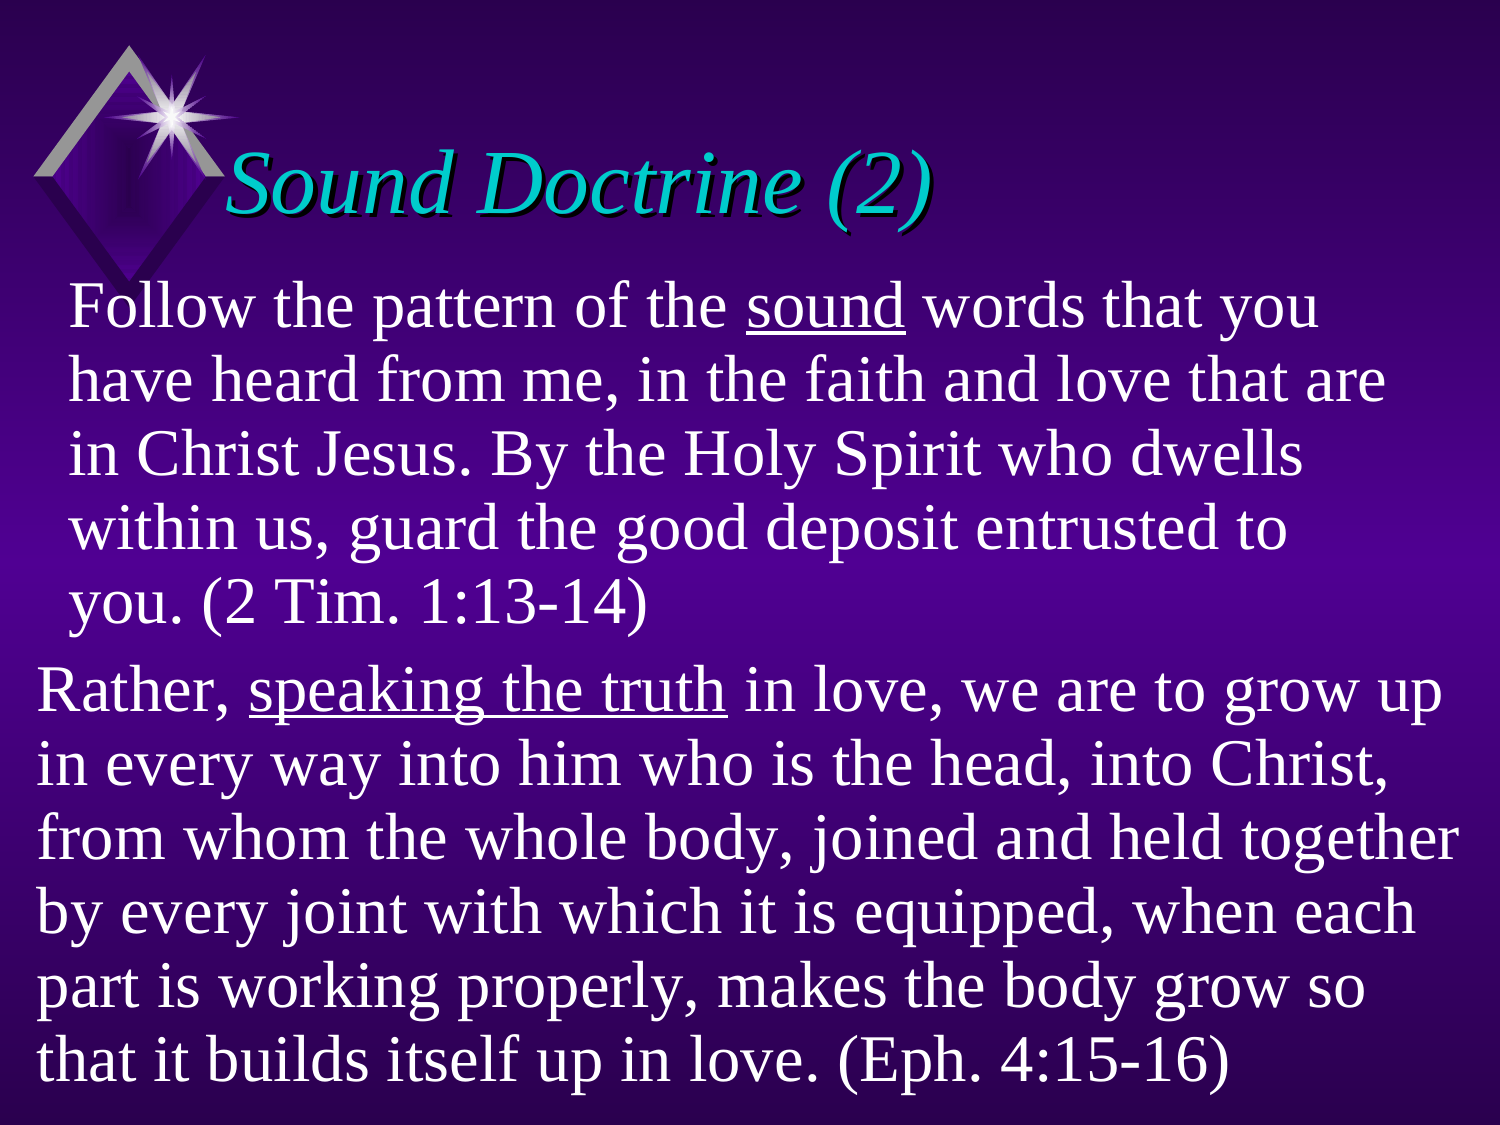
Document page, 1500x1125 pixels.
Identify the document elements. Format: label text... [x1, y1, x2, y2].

text_box Rather, speaking the truth in love, we are to grow up in every way into him who is the head, into Christ, from whom the whole body, joined and held together by every joint with which it is equipped, when each part is working properly, makes the body grow so that it builds itself up in love. (Eph. 4:15-16) [21, 644, 1478, 1104]
title Sound Doctrine (2) [224, 65, 1388, 260]
text_box Follow the pattern of the sound words that you have heard from me, in the faith and love that are in Christ Jesus. By the Holy Spirit who dwells within us, guard the good deposit entrusted to you. (2 Tim. 1:13-14) [53, 260, 1419, 644]
